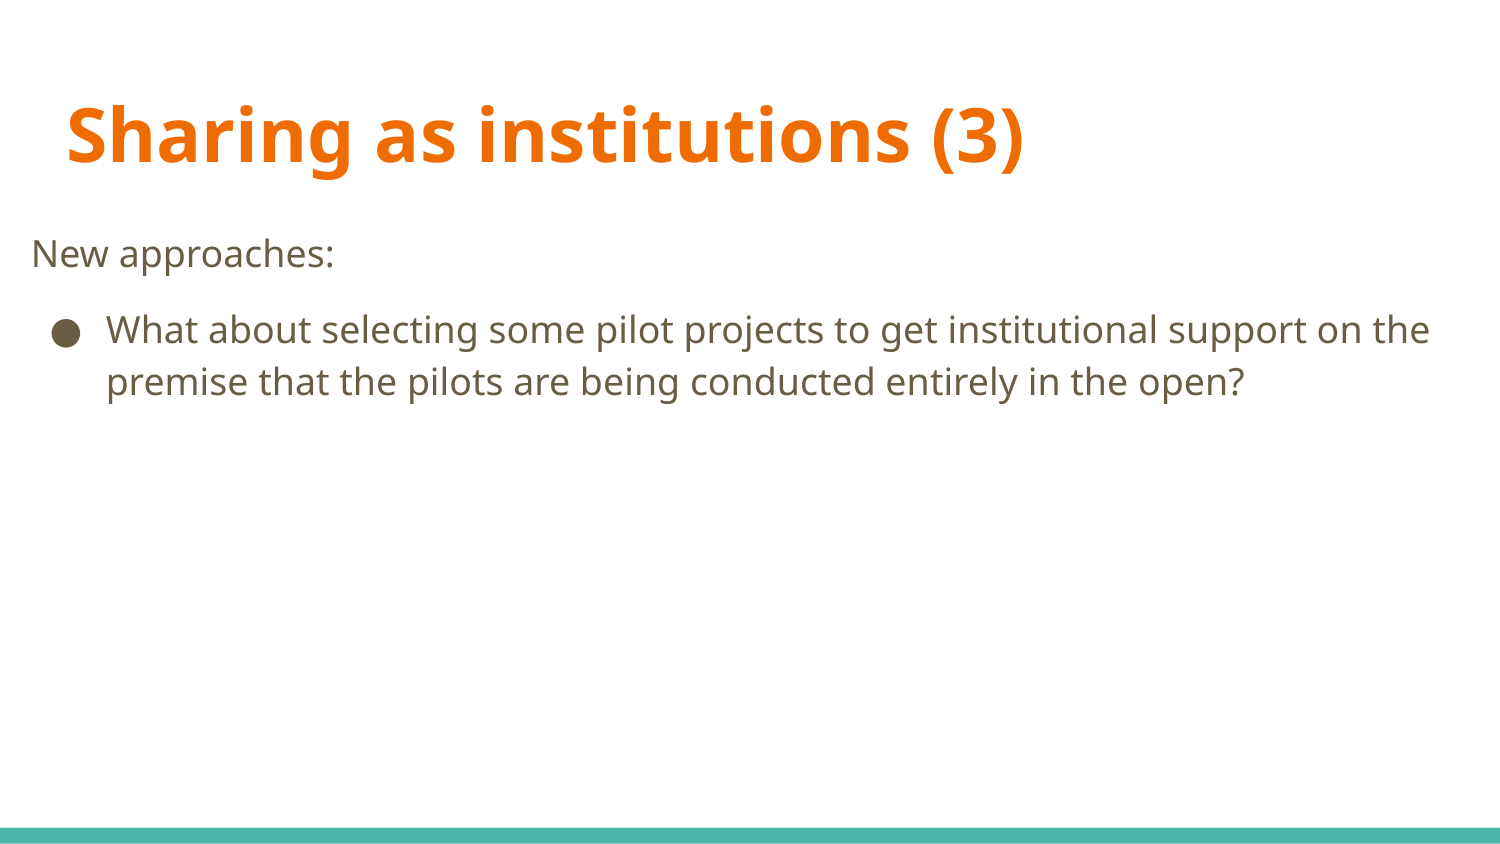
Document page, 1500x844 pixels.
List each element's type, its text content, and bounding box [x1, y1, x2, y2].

list New approaches: What about selecting some pilot projects to get institutional support on the premise that the pilots are being conducted entirely in the open? [15, 207, 1500, 713]
title Sharing as institutions (3) [51, 72, 1449, 207]
